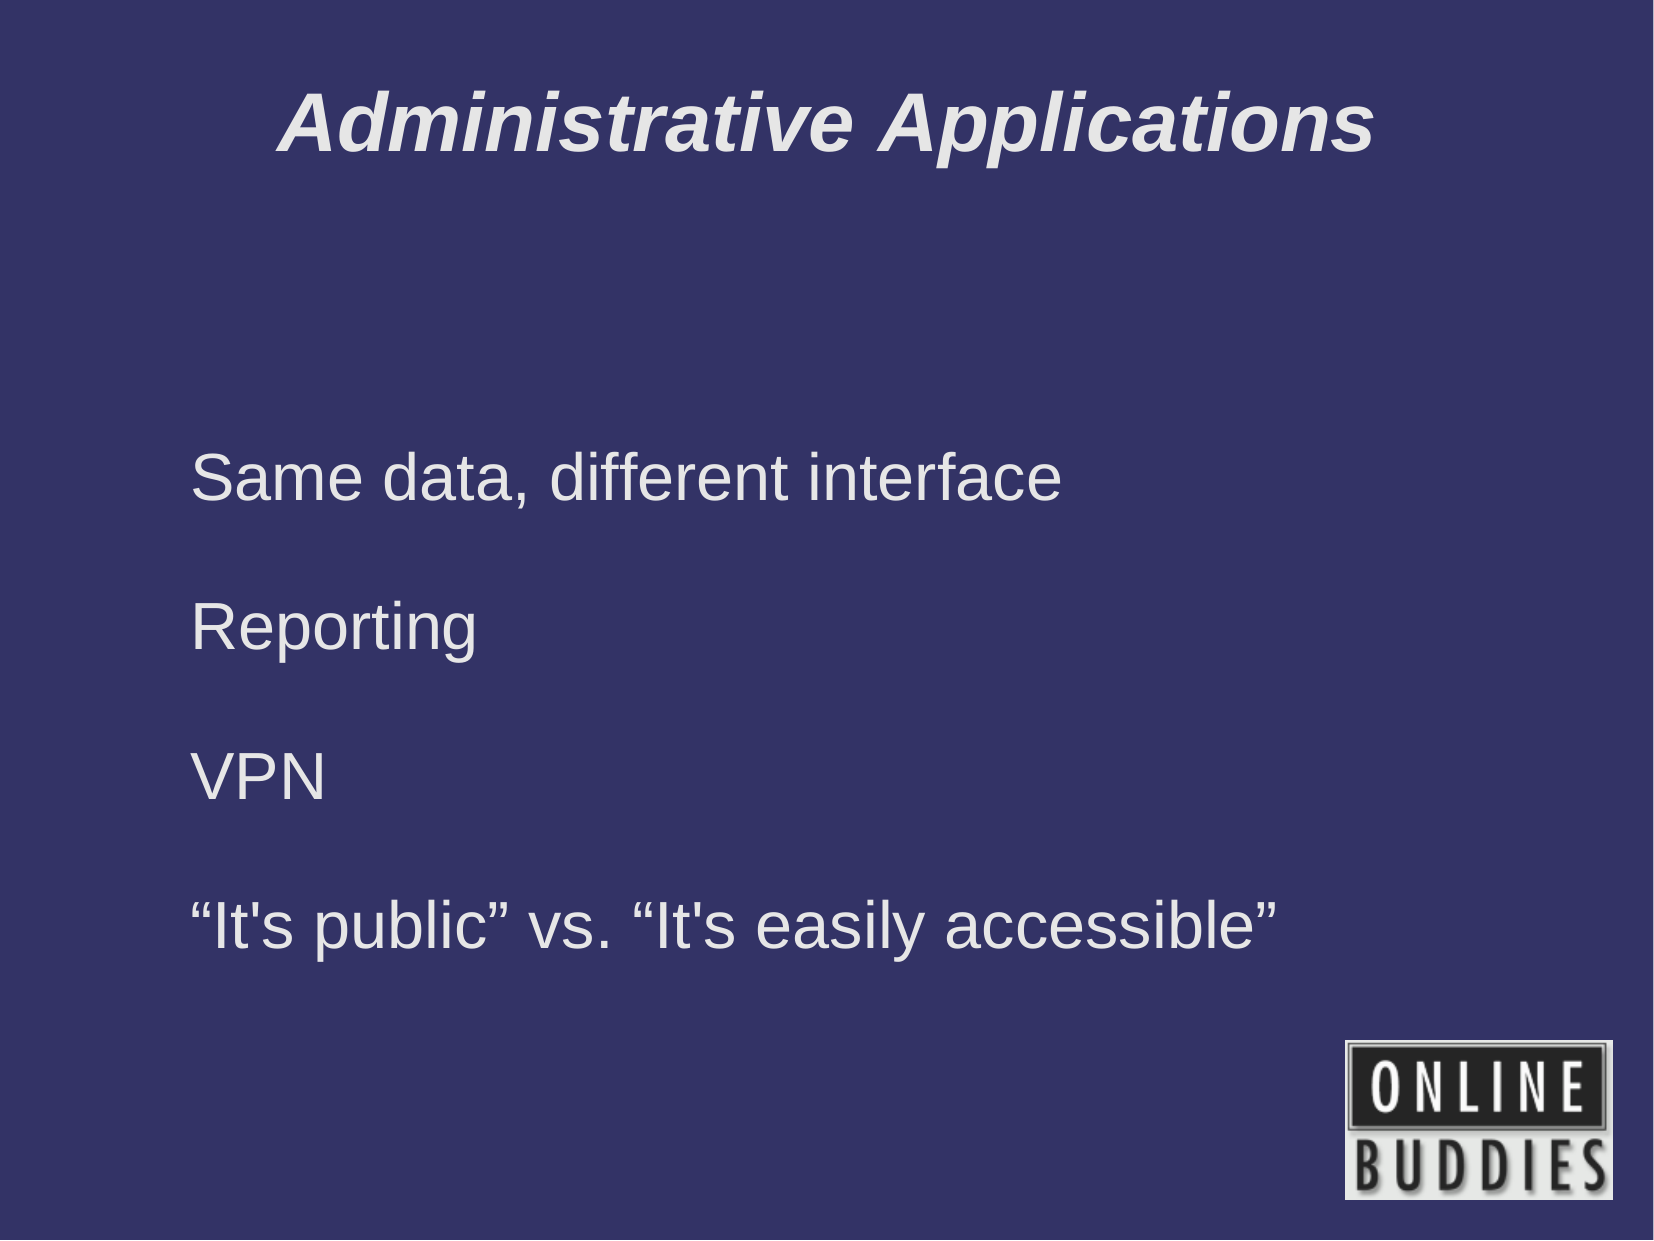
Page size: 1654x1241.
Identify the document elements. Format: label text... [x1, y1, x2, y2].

title Administrative Applications [121, 19, 1534, 227]
list Same data, different interface Reporting VPN “It's public” vs. “It's easily accessible” [178, 364, 1570, 1147]
picture [1345, 1040, 1613, 1200]
